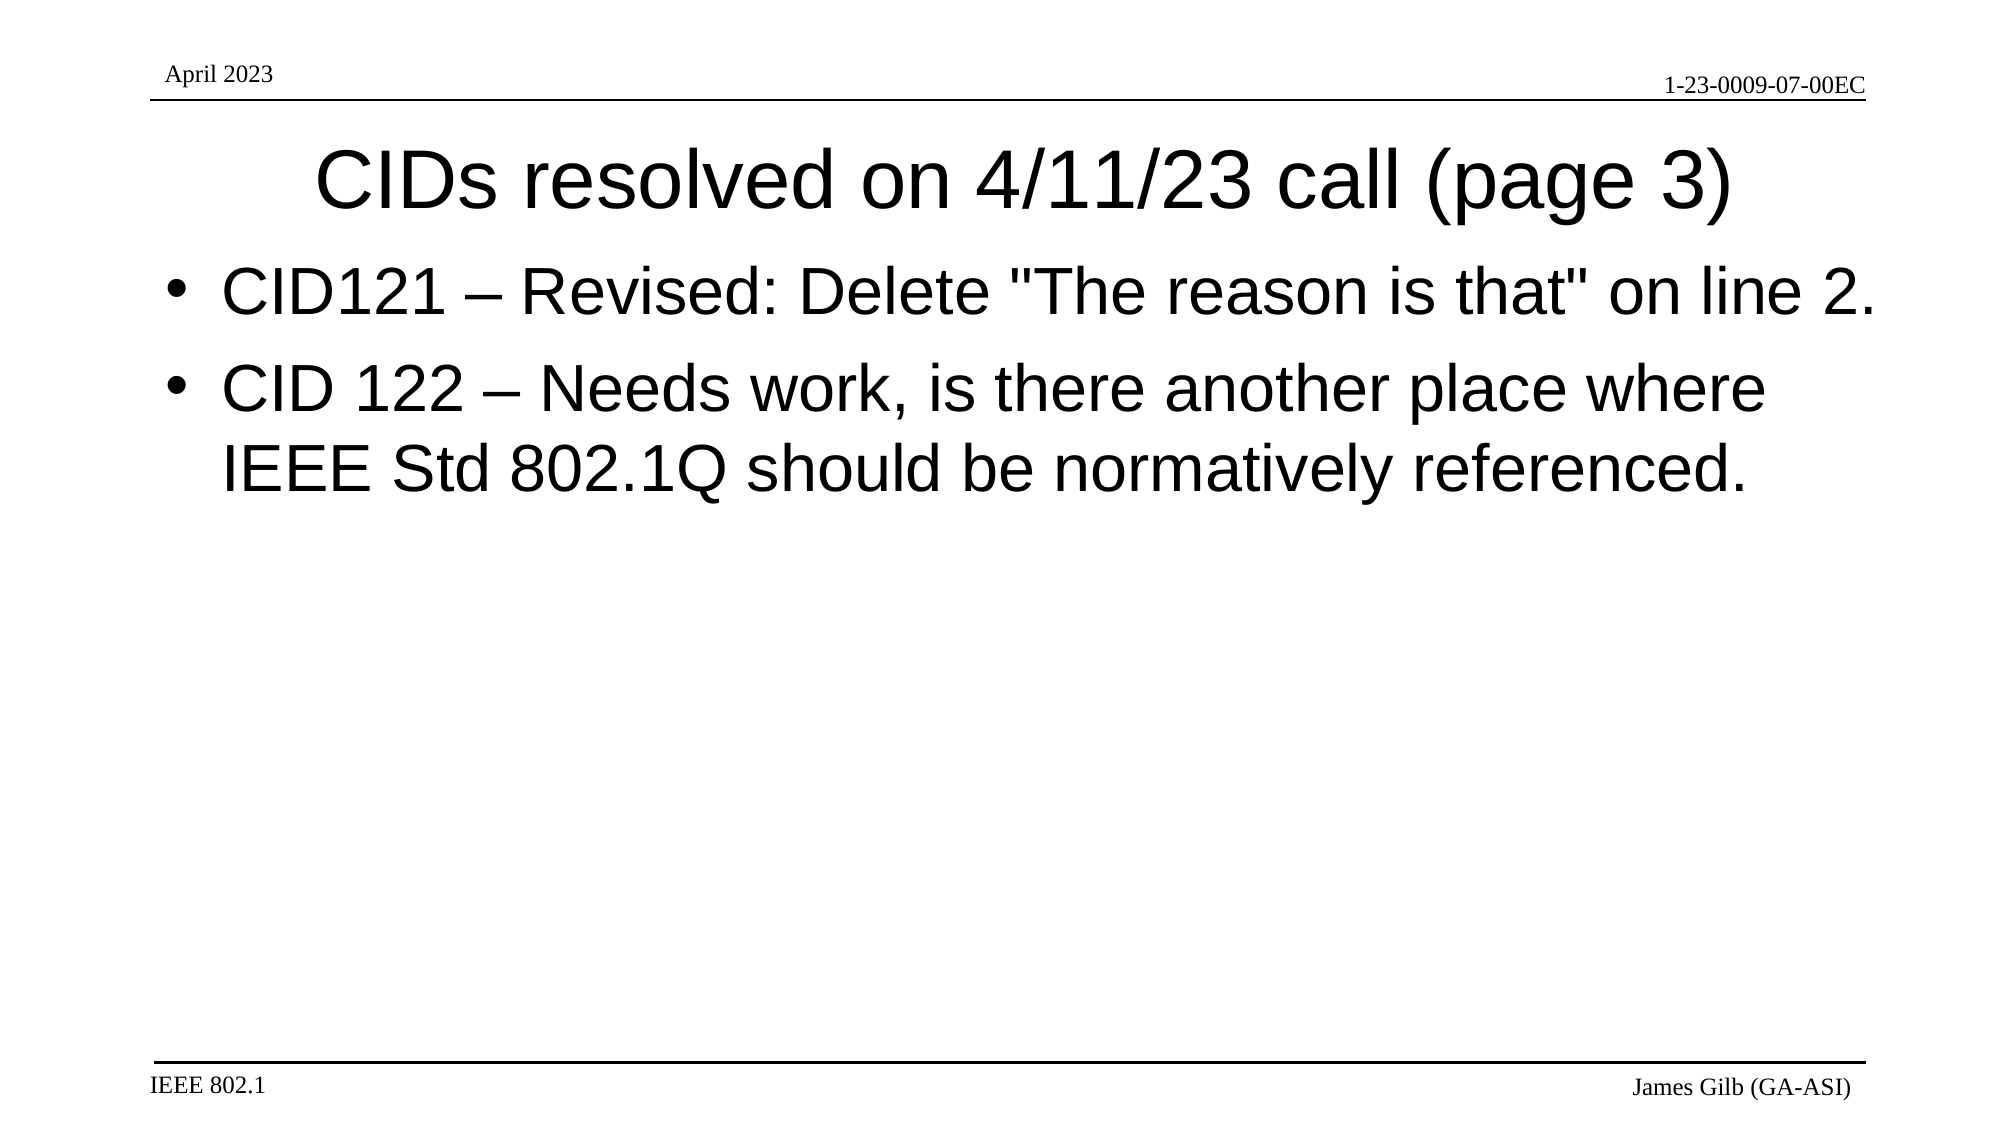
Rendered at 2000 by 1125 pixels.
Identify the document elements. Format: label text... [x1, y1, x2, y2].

list CID121 – Revised: Delete "The reason is that" on line 2. CID 122 – Needs work, is there another place where IEEE Std 802.1Q should be normatively referenced. [150, 239, 1900, 1051]
title CIDs resolved on 4/11/23 call (page 3) [149, 112, 1900, 238]
